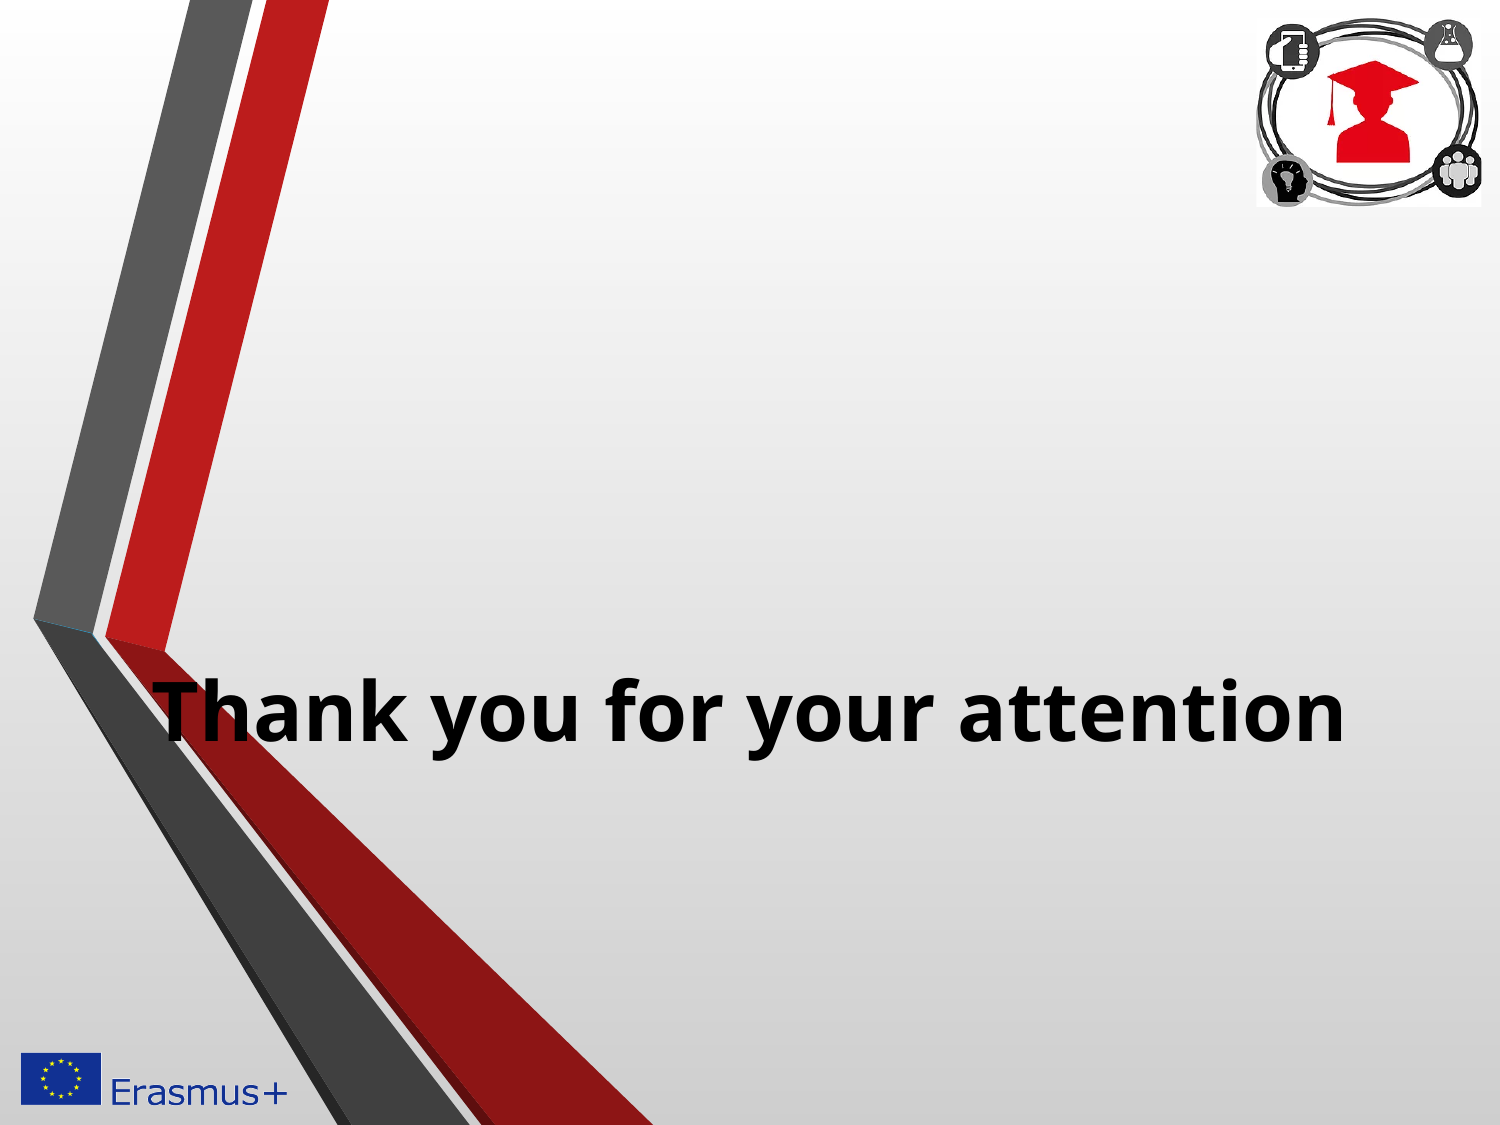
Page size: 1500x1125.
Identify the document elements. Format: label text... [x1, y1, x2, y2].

picture [5, 1037, 302, 1120]
chart [1257, 19, 1483, 209]
title Thank you for your attention [112, 564, 1388, 865]
picture [1256, 18, 1482, 207]
